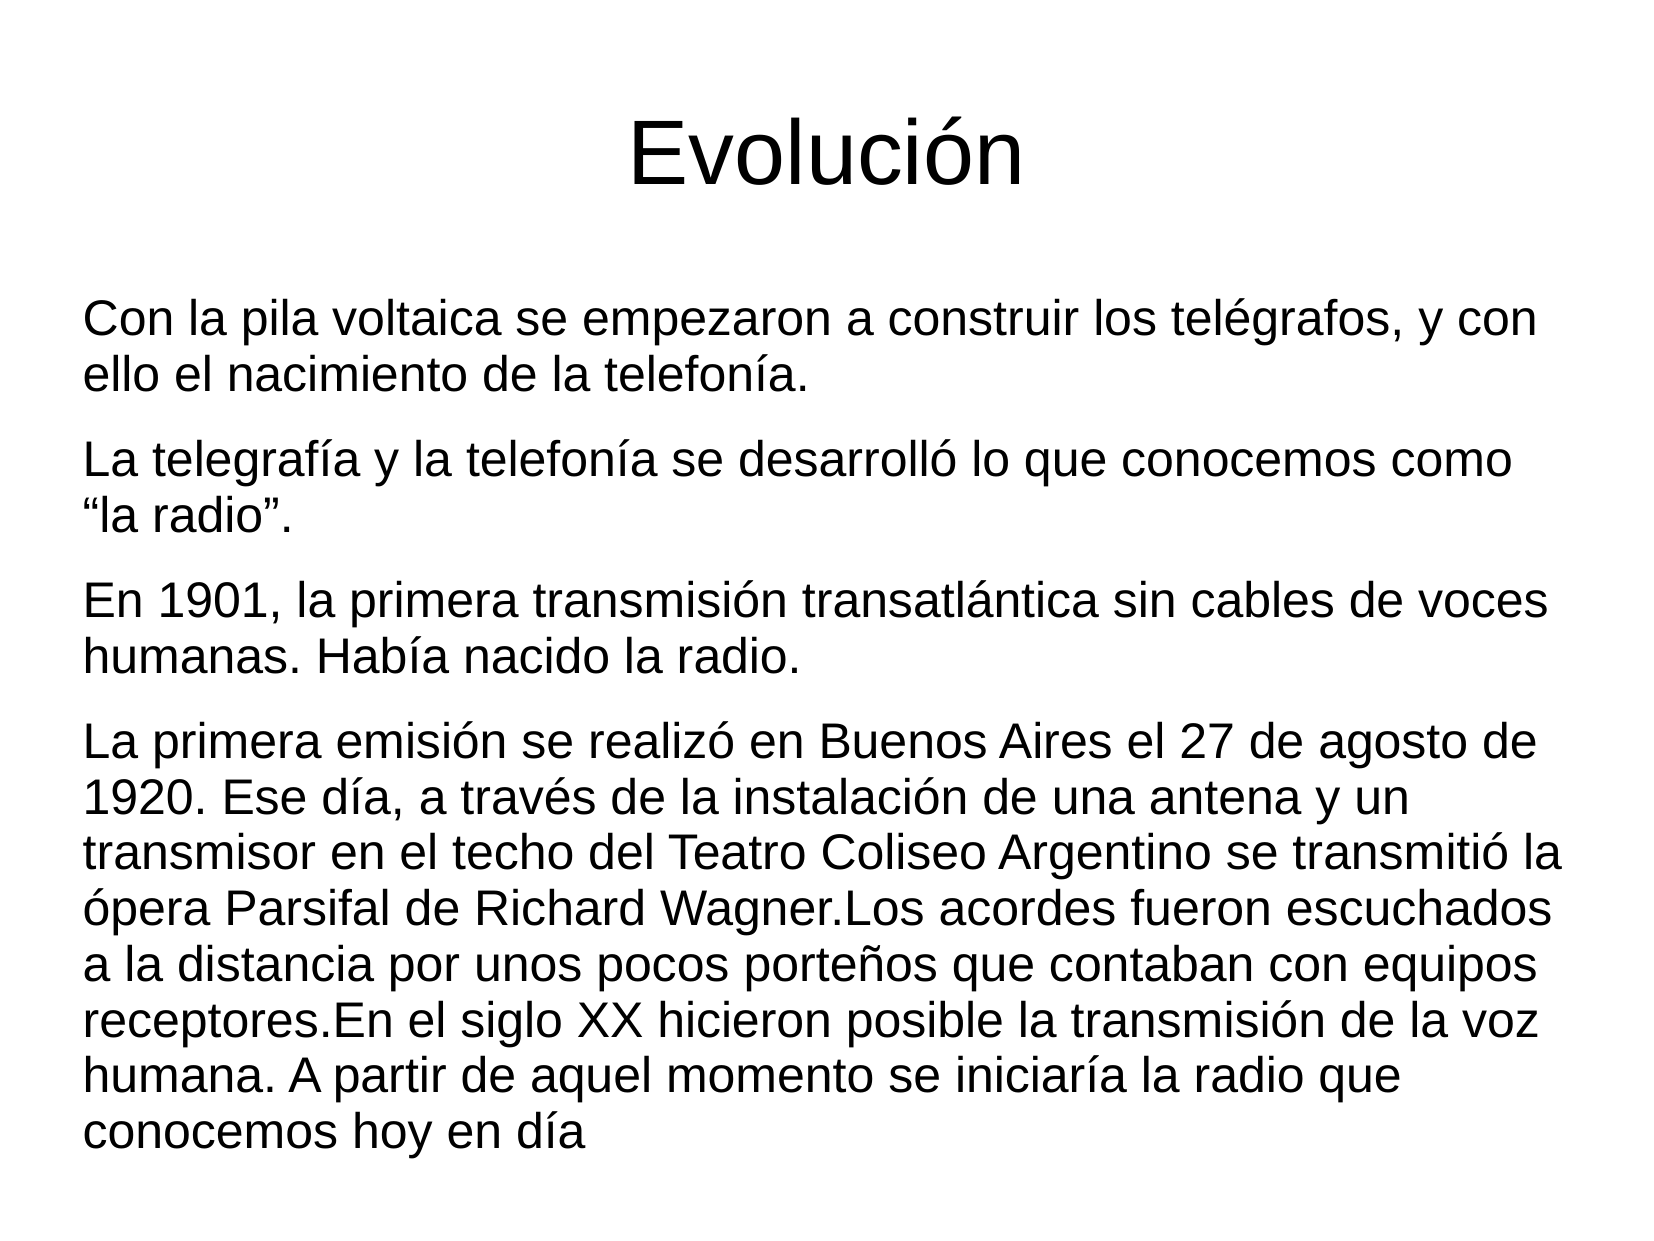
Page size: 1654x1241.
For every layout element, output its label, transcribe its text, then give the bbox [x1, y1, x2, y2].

title Evolución [82, 49, 1571, 257]
list Con la pila voltaica se empezaron a construir los telégrafos, y con ello el nacimiento de la telefonía. La telegrafía y la telefonía se desarrolló lo que conocemos como “la radio”. En 1901, la primera transmisión transatlántica sin cables de voces humanas. Había nacido la radio. La primera emisión se realizó en Buenos Aires el 27 de agosto de 1920. Ese día, a través de la instalación de una antena y un transmisor en el techo del Teatro Coliseo Argentino se transmitió la ópera Parsifal de Richard Wagner.Los acordes fueron escuchados a la distancia por unos pocos porteños que contaban con equipos receptores.En el siglo XX hicieron posible la transmisión de la voz humana. A partir de aquel momento se iniciaría la radio que conocemos hoy en día [82, 290, 1571, 1160]
